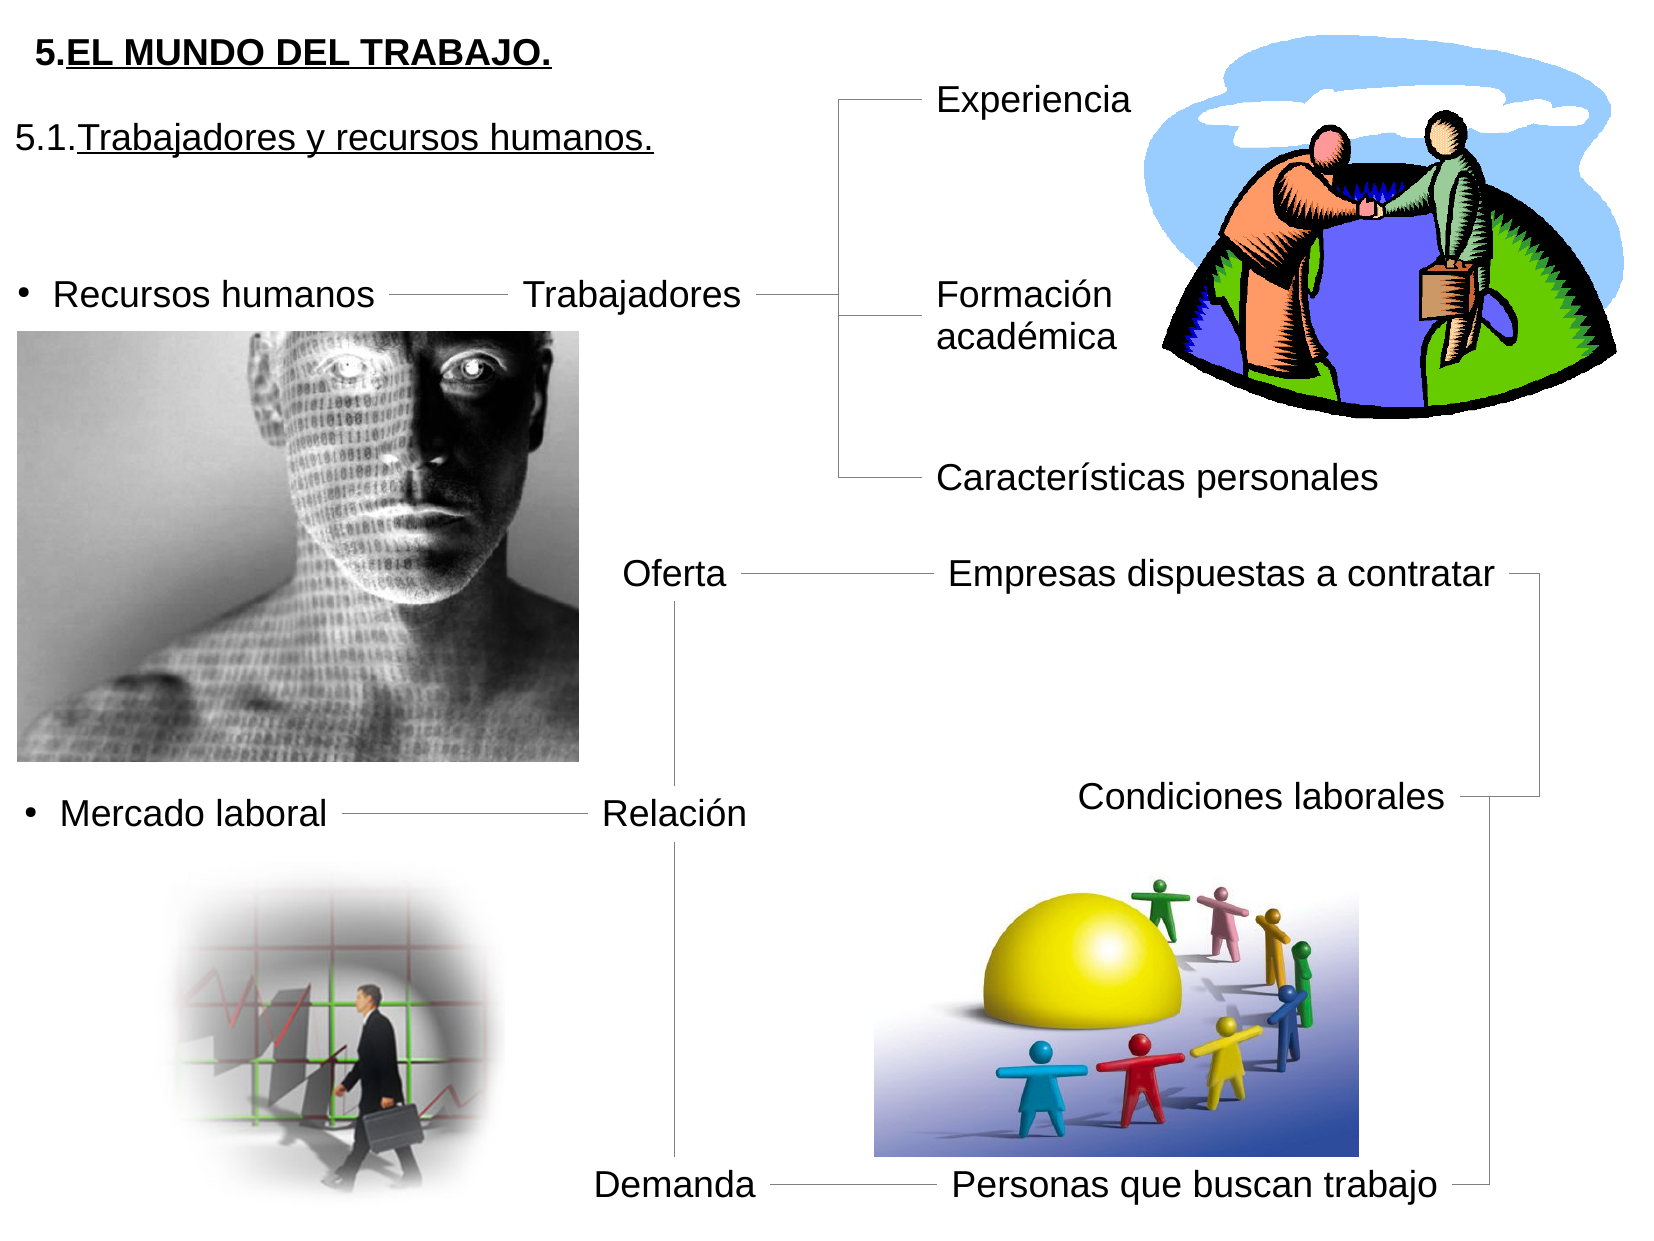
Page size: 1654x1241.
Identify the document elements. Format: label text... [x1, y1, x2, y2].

picture [1144, 27, 1630, 426]
text_box Recursos humanos [2, 265, 390, 323]
text_box Personas que buscan trabajo [936, 1156, 1453, 1214]
text_box Mercado laboral [9, 785, 343, 843]
picture [874, 846, 1359, 1157]
text_box Empresas dispuestas a contratar [933, 544, 1510, 602]
picture [17, 331, 579, 762]
text_box Demanda [578, 1156, 771, 1214]
text_box Relación [587, 785, 762, 843]
text_box Trabajadores [507, 265, 757, 323]
picture [153, 862, 505, 1213]
text_box Condiciones laborales [1062, 767, 1461, 825]
text_box 5.1.Trabajadores y recursos humanos. [0, 108, 669, 166]
text_box Oferta [607, 544, 742, 602]
text_box 5.EL MUNDO DEL TRABAJO. [20, 23, 567, 81]
text_box Formación académica [921, 265, 1139, 365]
text_box Características personales [921, 448, 1394, 506]
text_box Experiencia [921, 70, 1144, 128]
